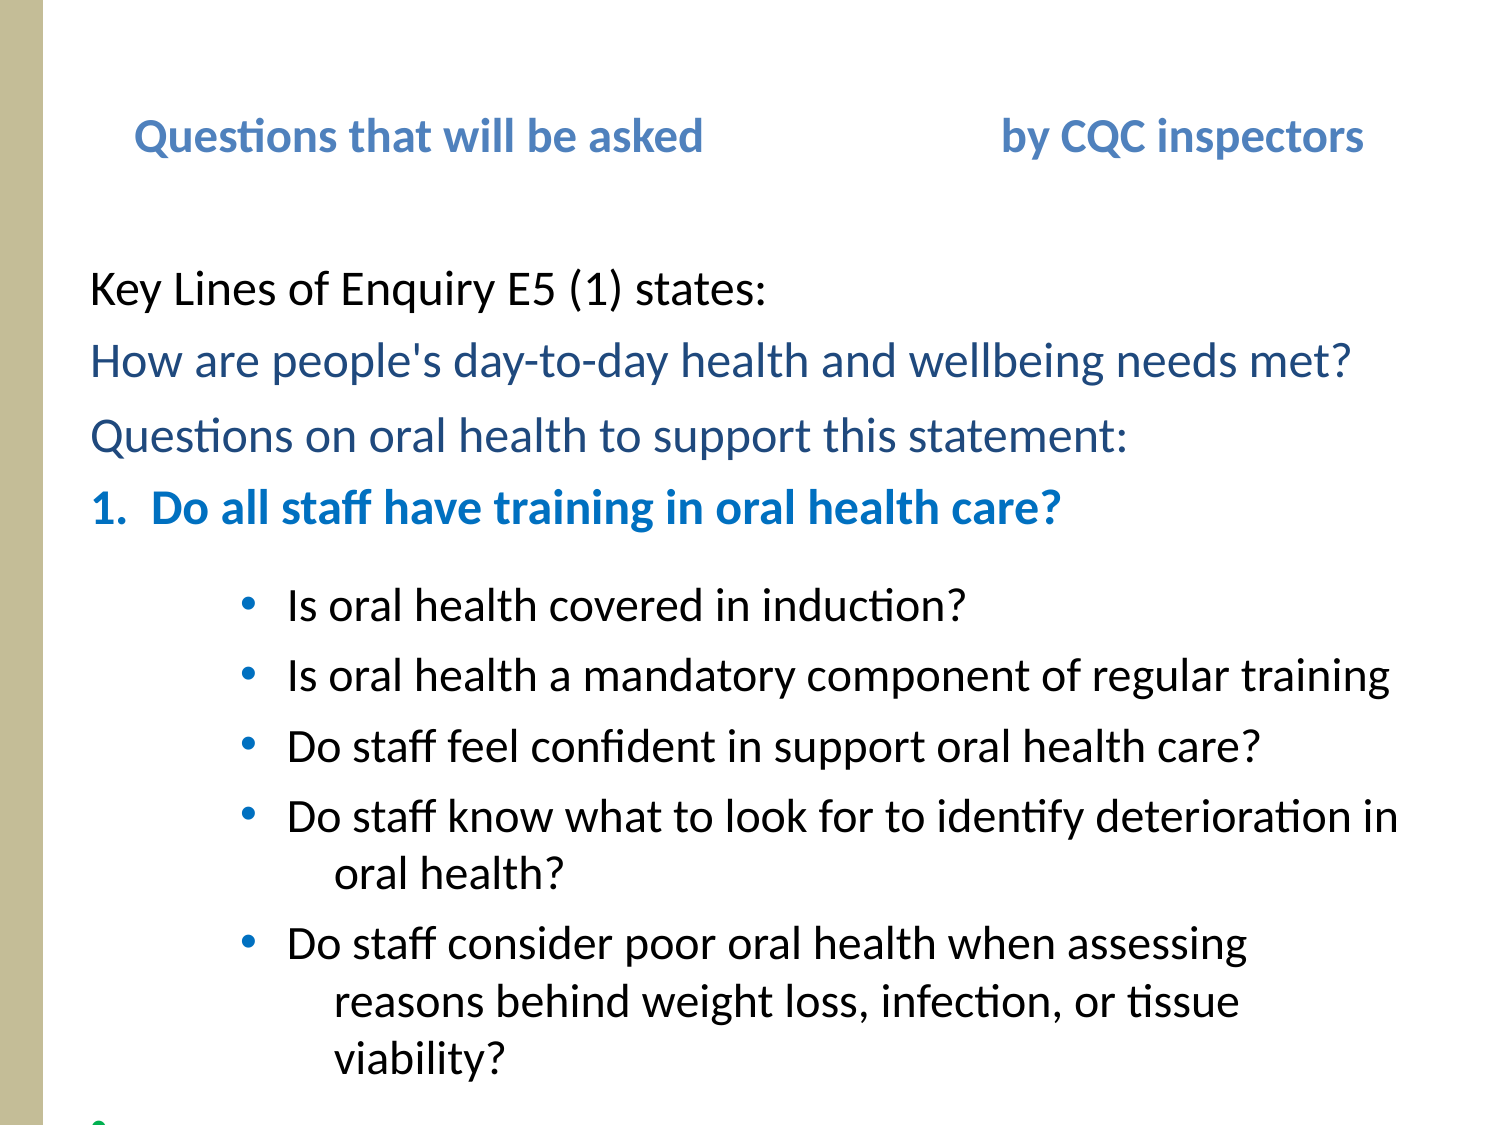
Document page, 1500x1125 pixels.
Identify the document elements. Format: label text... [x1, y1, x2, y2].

title Questions that will be asked by CQC inspectors [75, 77, 1426, 247]
list Key Lines of Enquiry E5 (1) states: How are people's day-to-day health and wellbeing needs met? Questions on oral health to support this statement: 1. Do all staff have training in oral health care? Is oral health covered in induction? Is oral health a mandatory component of regular training Do staff feel confident in support oral health care? Do staff know what to look for to identify deterioration in oral health? Do staff consider poor oral health when assessing reasons behind weight loss, infection, or tissue viability? [75, 247, 1426, 1113]
text_box [0, 0, 41, 1125]
